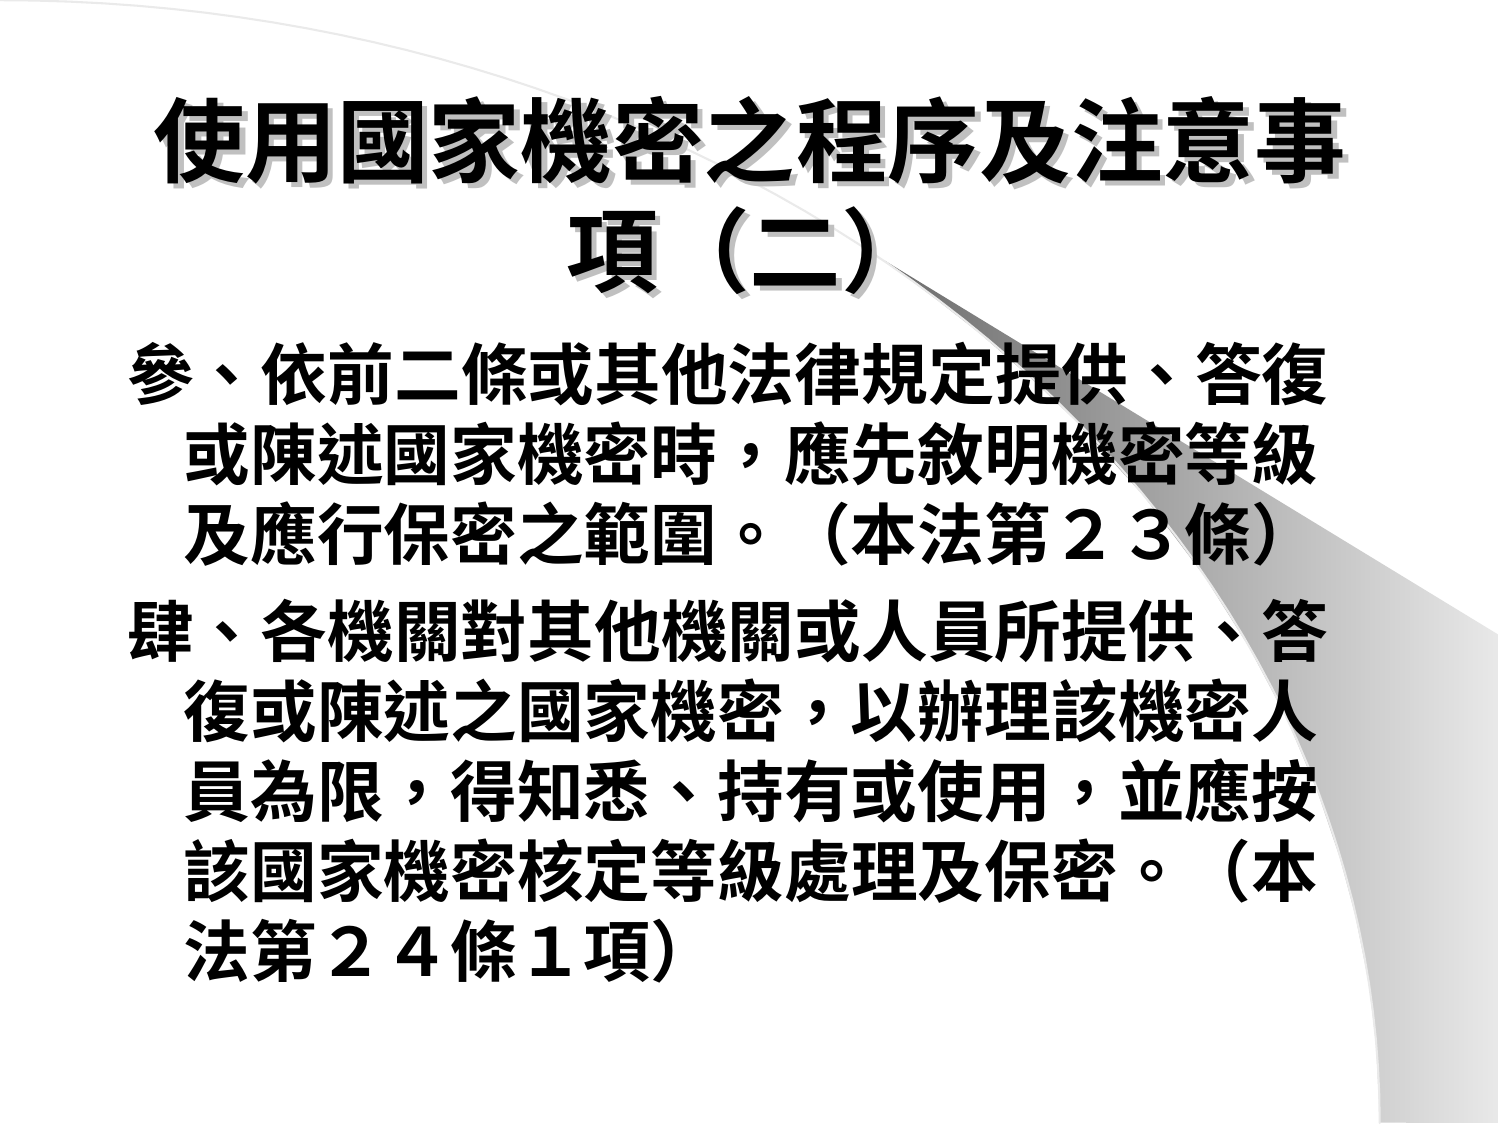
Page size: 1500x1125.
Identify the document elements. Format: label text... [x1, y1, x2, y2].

list 參、依前二條或其他法律規定提供、答復或陳述國家機密時，應先敘明機密等級及應行保密之範圍。（本法第２３條） 肆、各機關對其他機關或人員所提供、答復或陳述之國家機密，以辦理該機密人員為限，得知悉、持有或使用，並應按該國家機密核定等級處理及保密。（本法第２４條１項） [112, 324, 1388, 1000]
title 使用國家機密之程序及注意事項（二） [112, 99, 1388, 288]
